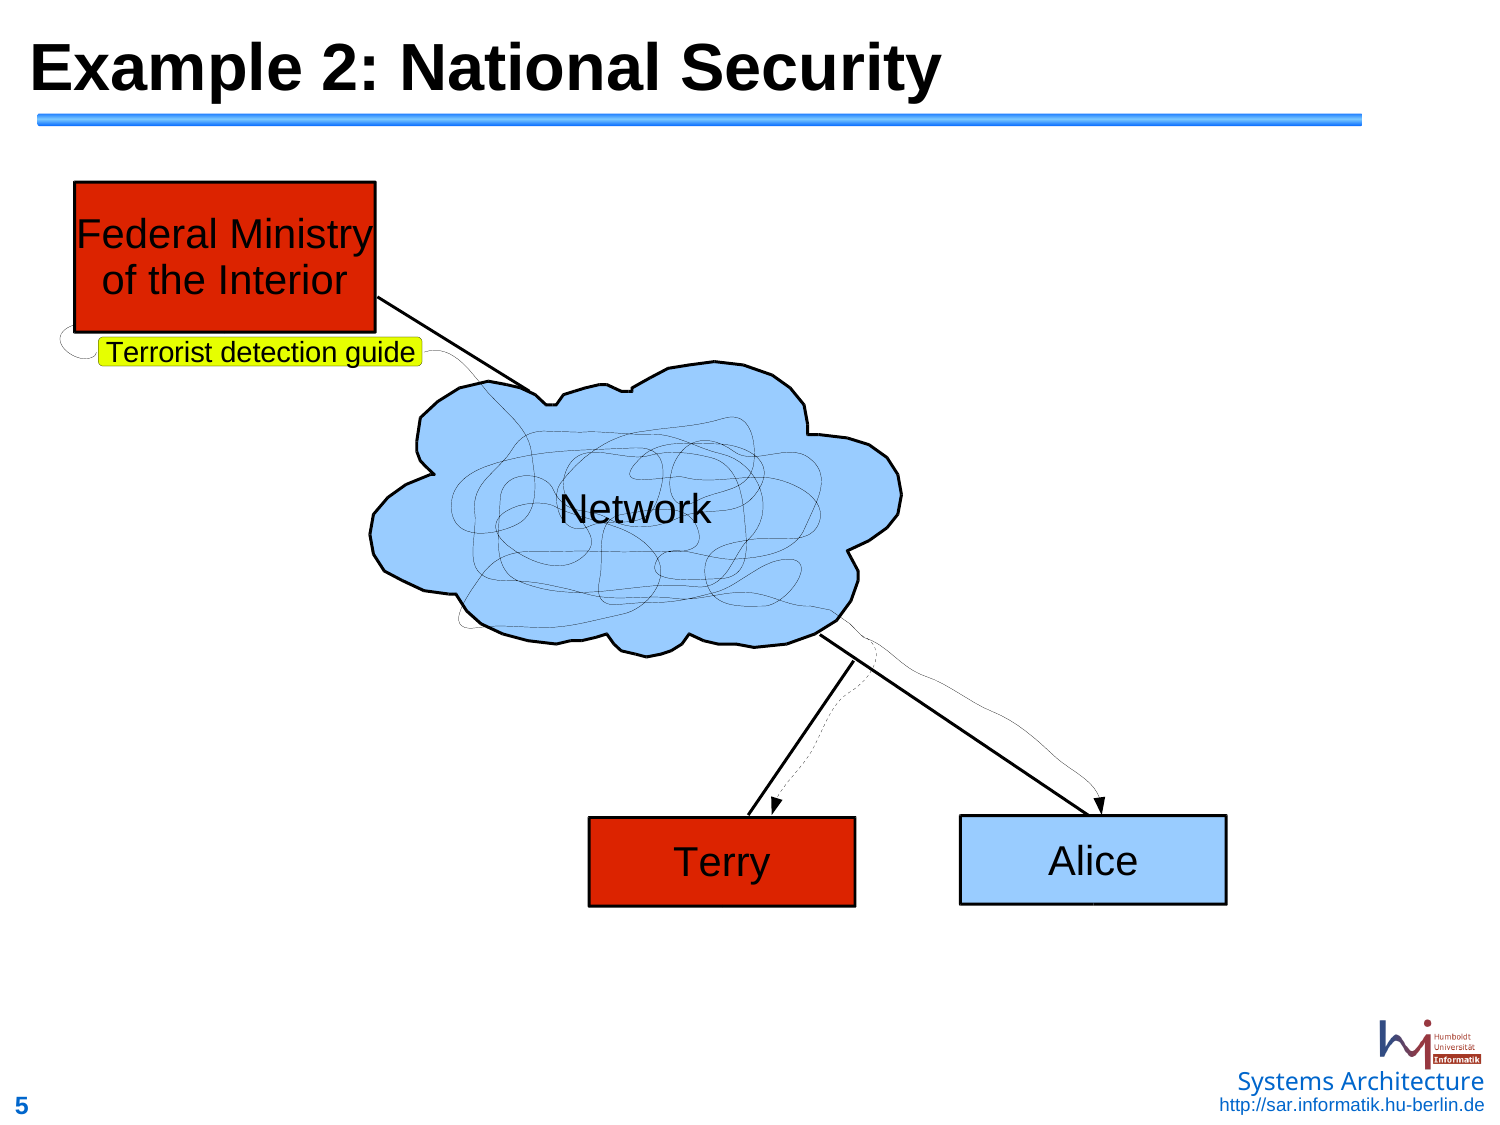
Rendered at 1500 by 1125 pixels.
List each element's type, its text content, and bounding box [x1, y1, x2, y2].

title Example 2: National Security [29, 19, 1500, 115]
picture [1376, 1059, 1483, 1071]
chart [29, 137, 1500, 1059]
